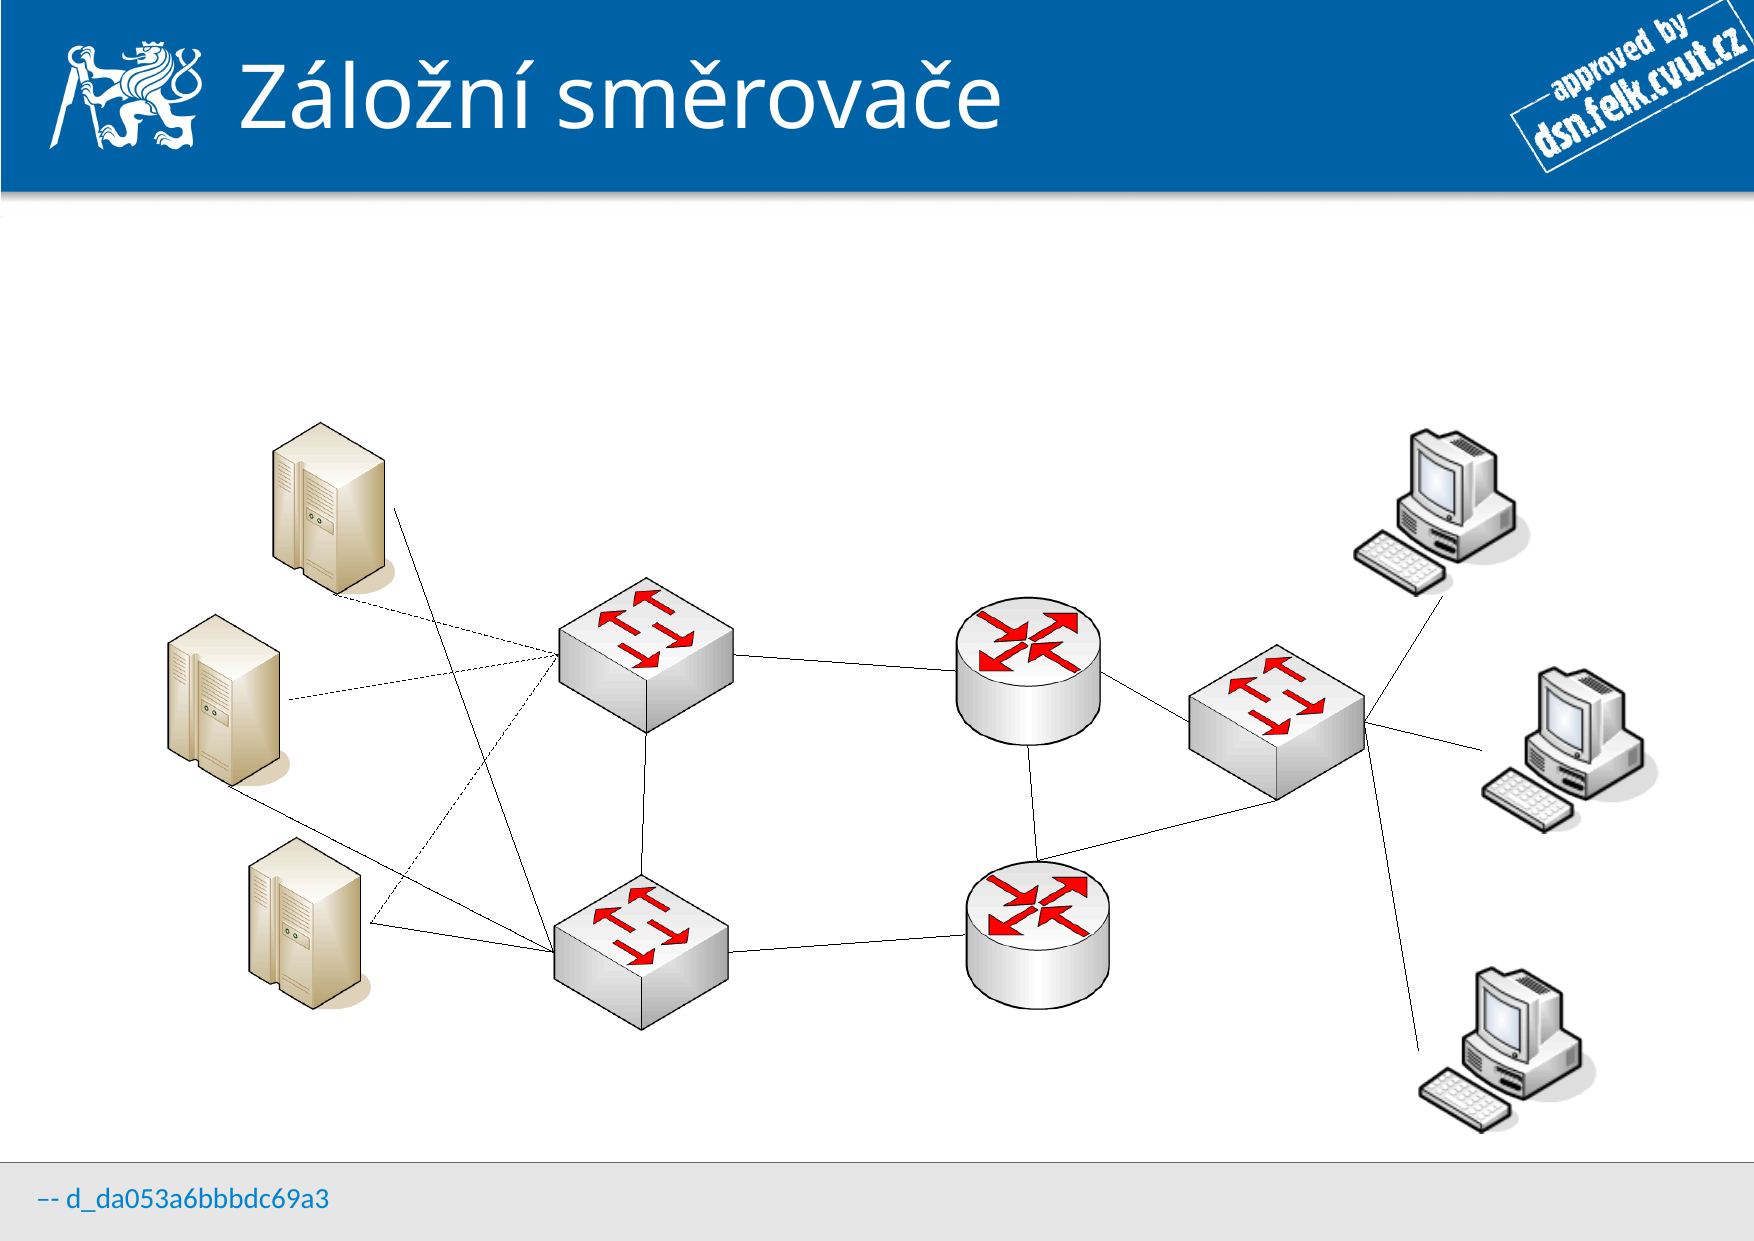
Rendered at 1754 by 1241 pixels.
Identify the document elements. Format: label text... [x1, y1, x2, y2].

picture [167, 613, 290, 787]
picture [248, 836, 371, 1010]
picture [272, 421, 395, 595]
picture [965, 860, 1110, 1010]
picture [1188, 643, 1365, 801]
picture [955, 596, 1101, 746]
picture [1353, 428, 1531, 597]
picture [1, 0, 1754, 217]
picture [553, 873, 729, 1031]
picture [558, 576, 734, 734]
picture [1418, 966, 1597, 1134]
picture [1481, 666, 1659, 834]
title Záložní směrovače [238, 0, 1512, 188]
